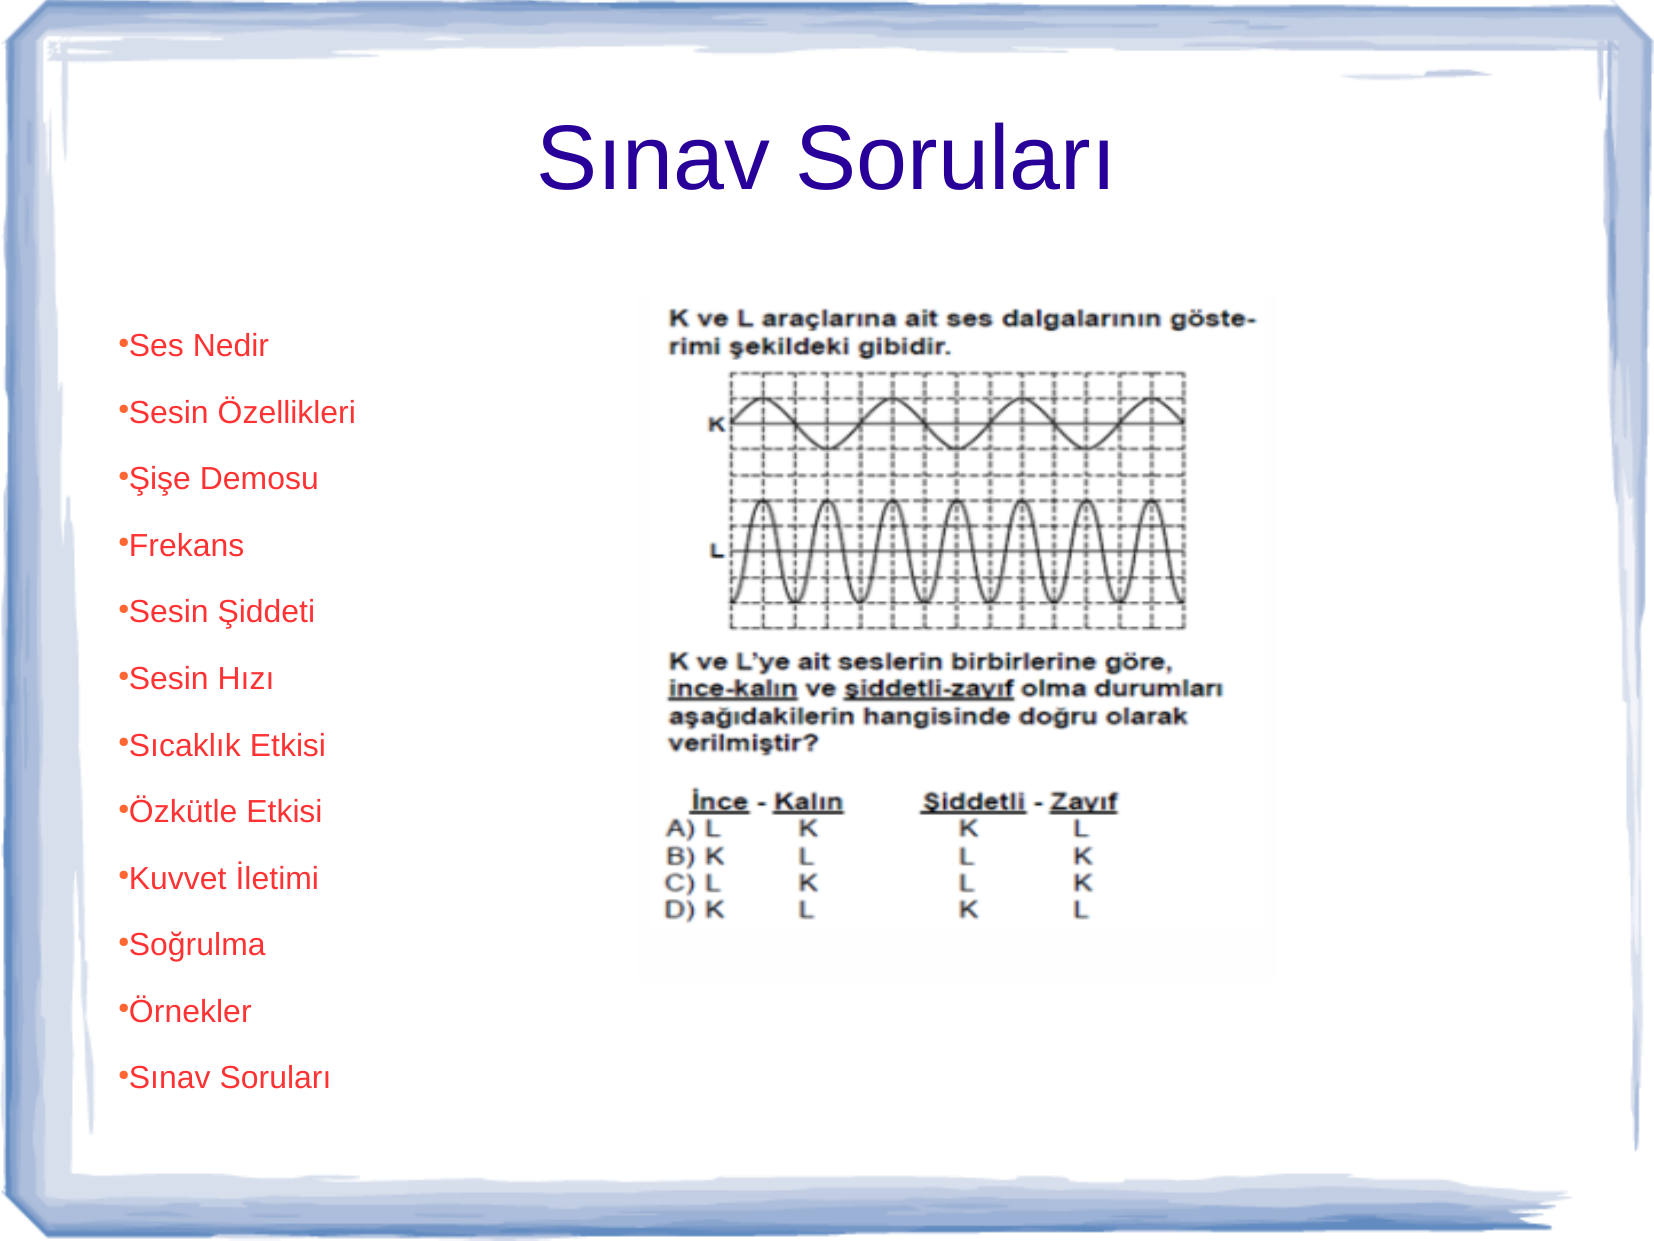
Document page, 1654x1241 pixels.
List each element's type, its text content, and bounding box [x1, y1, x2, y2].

title Sınav Soruları [82, 49, 1571, 257]
list Ses Nedir Sesin Özellikleri Şişe Demosu Frekans Sesin Şiddeti Sesin Hızı Sıcaklık Etkisi Özkütle Etkisi Kuvvet İletimi Soğrulma Örnekler Sınav Soruları [118, 324, 438, 1097]
picture [637, 295, 1276, 981]
